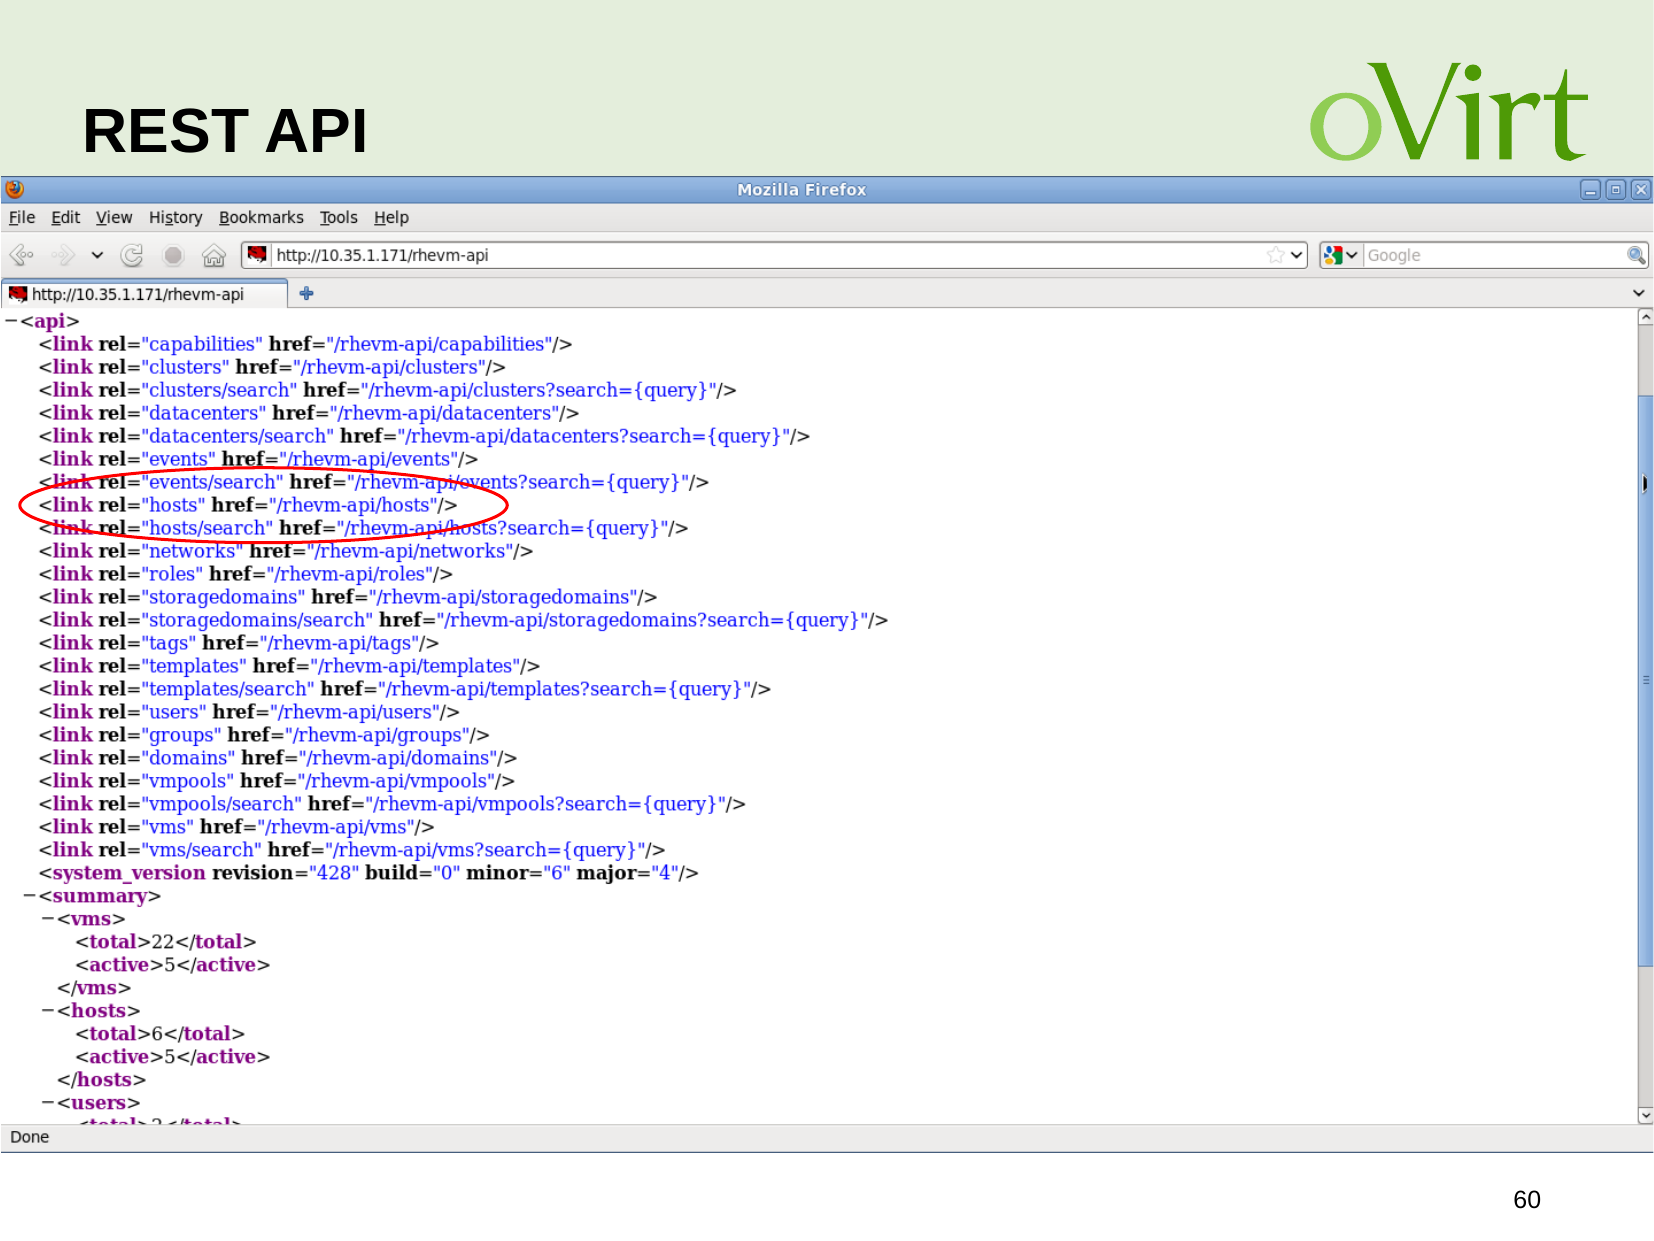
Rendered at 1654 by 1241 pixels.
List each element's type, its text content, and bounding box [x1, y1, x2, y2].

picture [1, 176, 1654, 1153]
title REST API [82, 37, 1571, 176]
